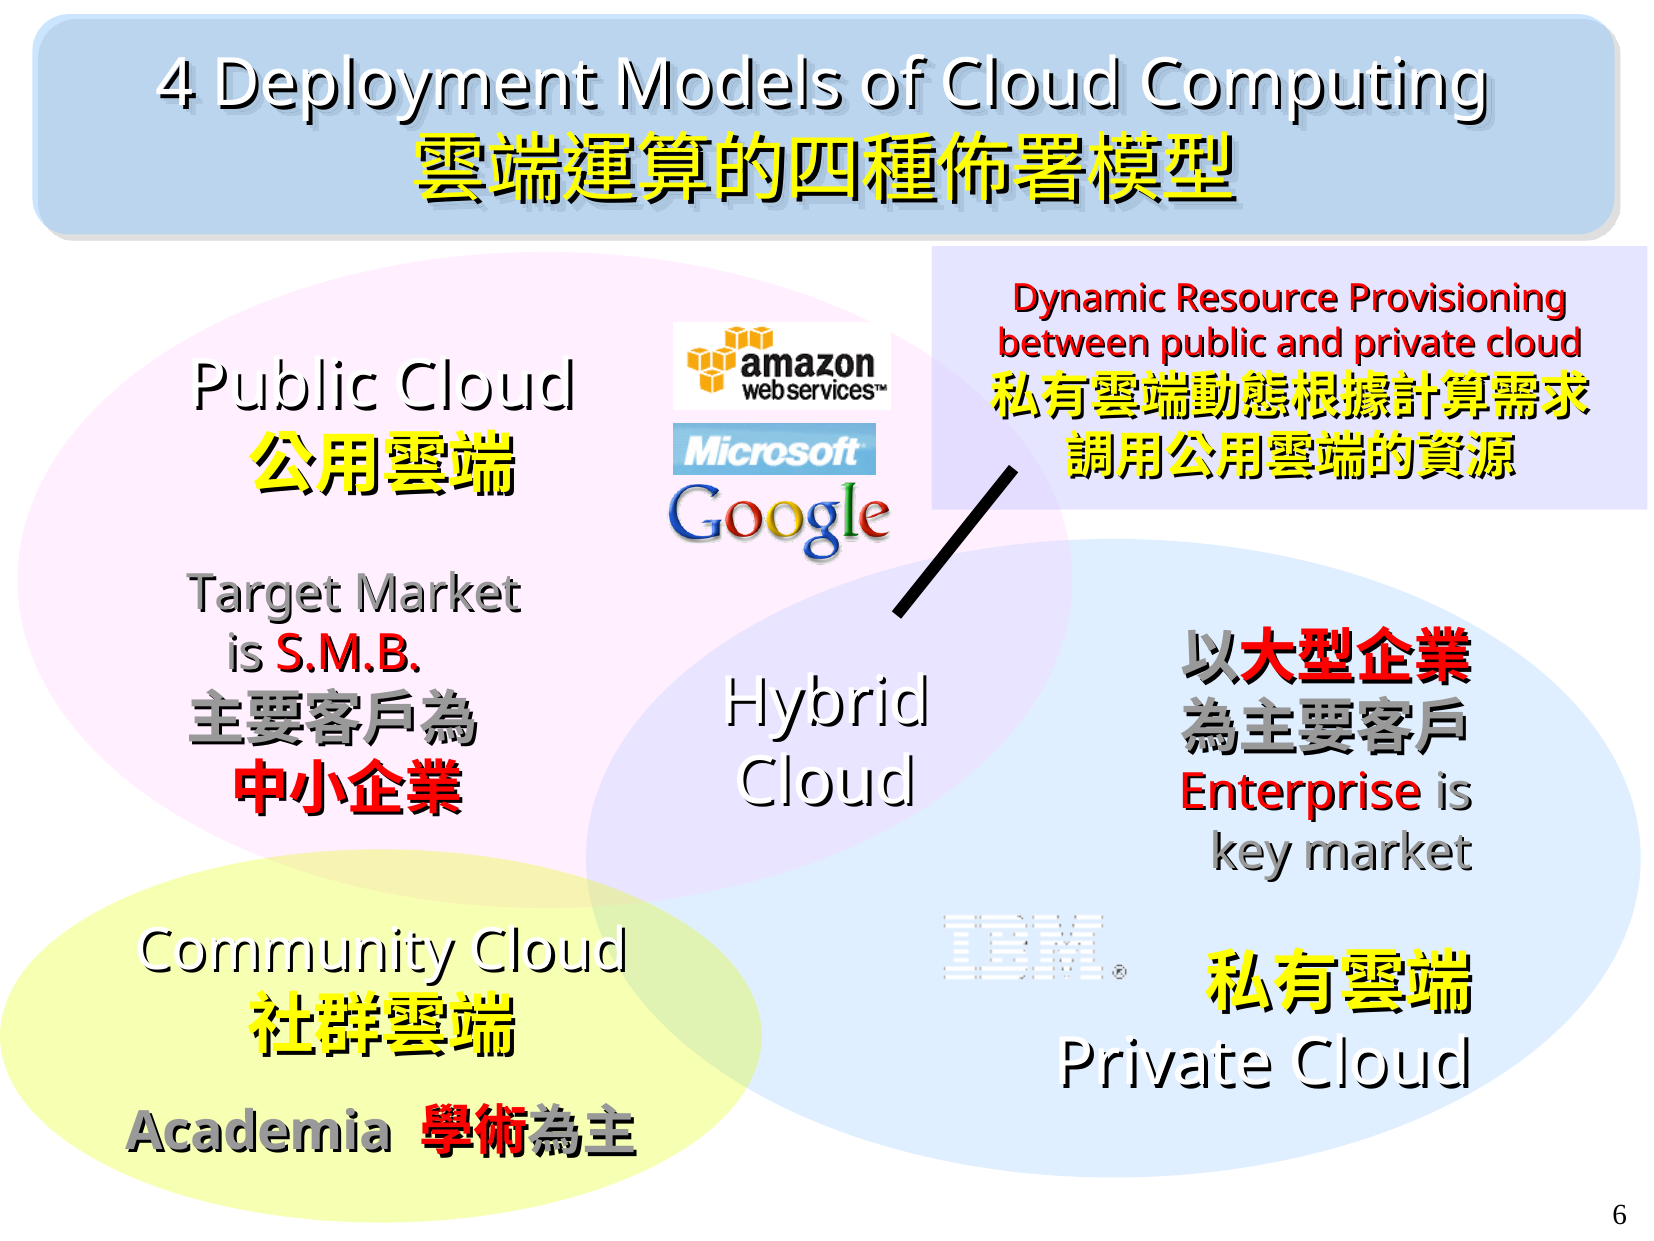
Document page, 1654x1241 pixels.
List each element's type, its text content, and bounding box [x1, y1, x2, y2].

text_box Public Cloud 公用雲端 Target Market is S.M.B. 主要客戶為 中小企業 [17, 251, 1073, 902]
picture [908, 890, 1140, 997]
picture [673, 423, 876, 475]
picture [662, 480, 897, 566]
picture [673, 322, 891, 411]
text_box Dynamic Resource Provisioning between public and private cloud 私有雲端動態根據計算需求 調用公用雲端的資源 [931, 246, 1648, 510]
text_box Hybrid Cloud [564, 649, 1084, 824]
text_box 以大型企業 為主要客戶 Enterprise is key market 私有雲端 Private Cloud [649, 538, 1641, 1178]
text_box Community Cloud 社群雲端 Academia 學術為主 [0, 849, 762, 1223]
text_box 4 Deployment Models of Cloud Computing 雲端運算的四種佈署模型 [32, 14, 1615, 235]
